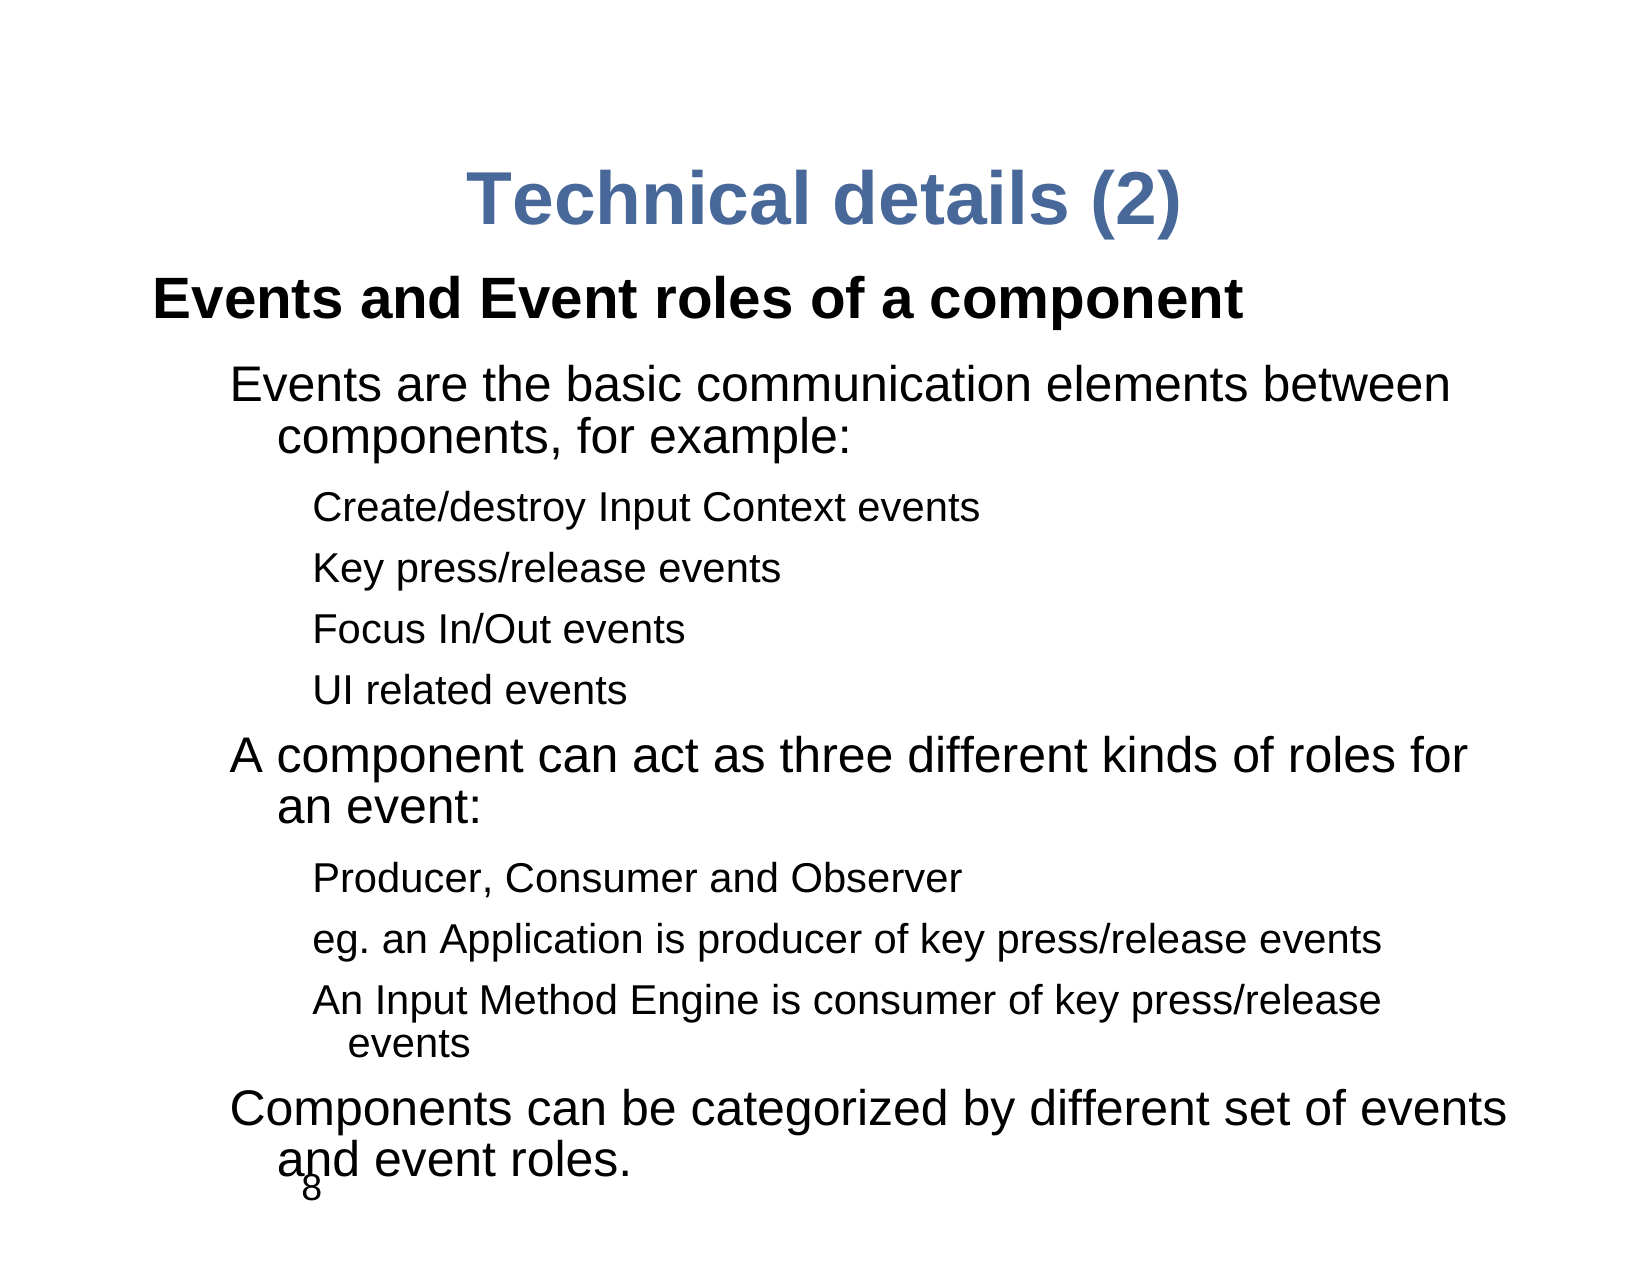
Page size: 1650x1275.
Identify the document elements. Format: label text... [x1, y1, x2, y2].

title Technical details (2) [135, 112, 1515, 270]
list Events and Event roles of a component Events are the basic communication elements between components, for example: Create/destroy Input Context events Key press/release events Focus In/Out events UI related events A component can act as three different kinds of roles for an event: Producer, Consumer and Observer eg. an Application is producer of key press/release events An Input Method Engine is consumer of key press/release events Components can be categorized by different set of events and event roles. [135, 270, 1515, 1192]
